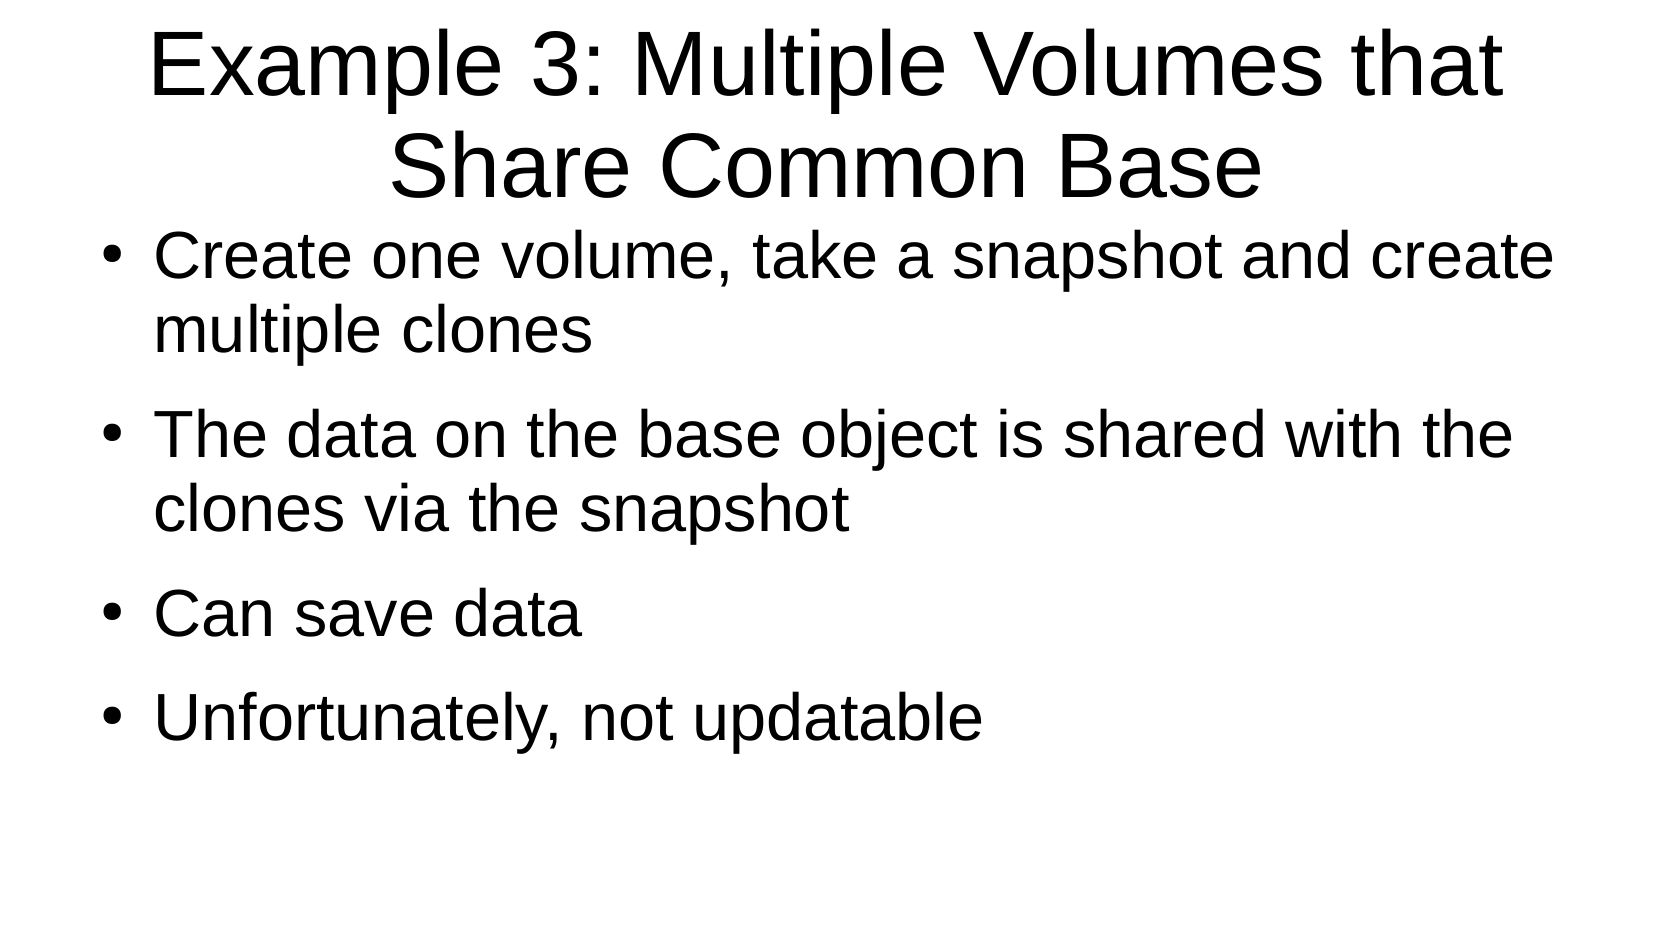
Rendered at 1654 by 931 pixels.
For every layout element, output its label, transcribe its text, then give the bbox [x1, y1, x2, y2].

title Example 3: Multiple Volumes that Share Common Base [82, 12, 1571, 217]
list Create one volume, take a snapshot and create multiple clones The data on the base object is shared with the clones via the snapshot Can save data Unfortunately, not updatable [82, 217, 1571, 758]
